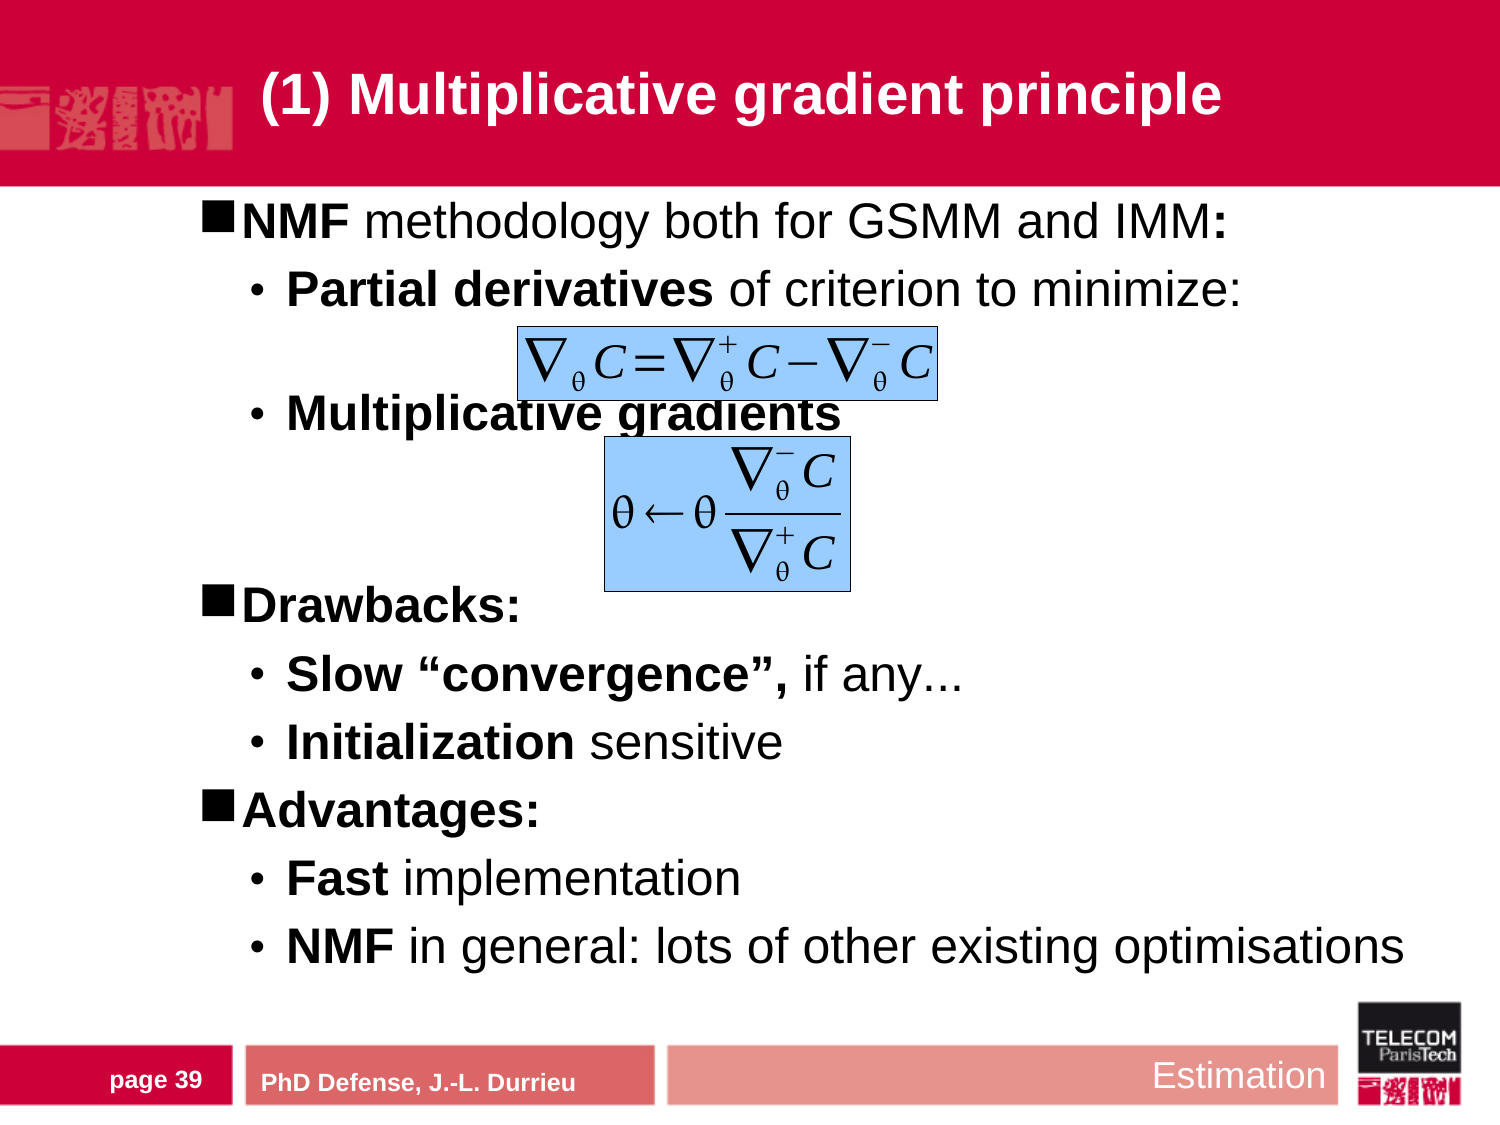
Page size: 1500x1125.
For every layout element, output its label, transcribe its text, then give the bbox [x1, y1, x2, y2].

subtitle NMF methodology both for GSMM and IMM: Partial derivatives of criterion to minimize: Multiplicative gradients Drawbacks: Slow “convergence”, if any... Initialization sensitive Advantages: Fast implementation NMF in general: lots of other existing optimisations [203, 193, 1463, 996]
text_box Estimation [1012, 1036, 1342, 1112]
title (1) Multiplicative gradient principle [245, 23, 1459, 166]
chart [604, 436, 851, 592]
chart [517, 326, 938, 401]
picture [0, 0, 1500, 1125]
